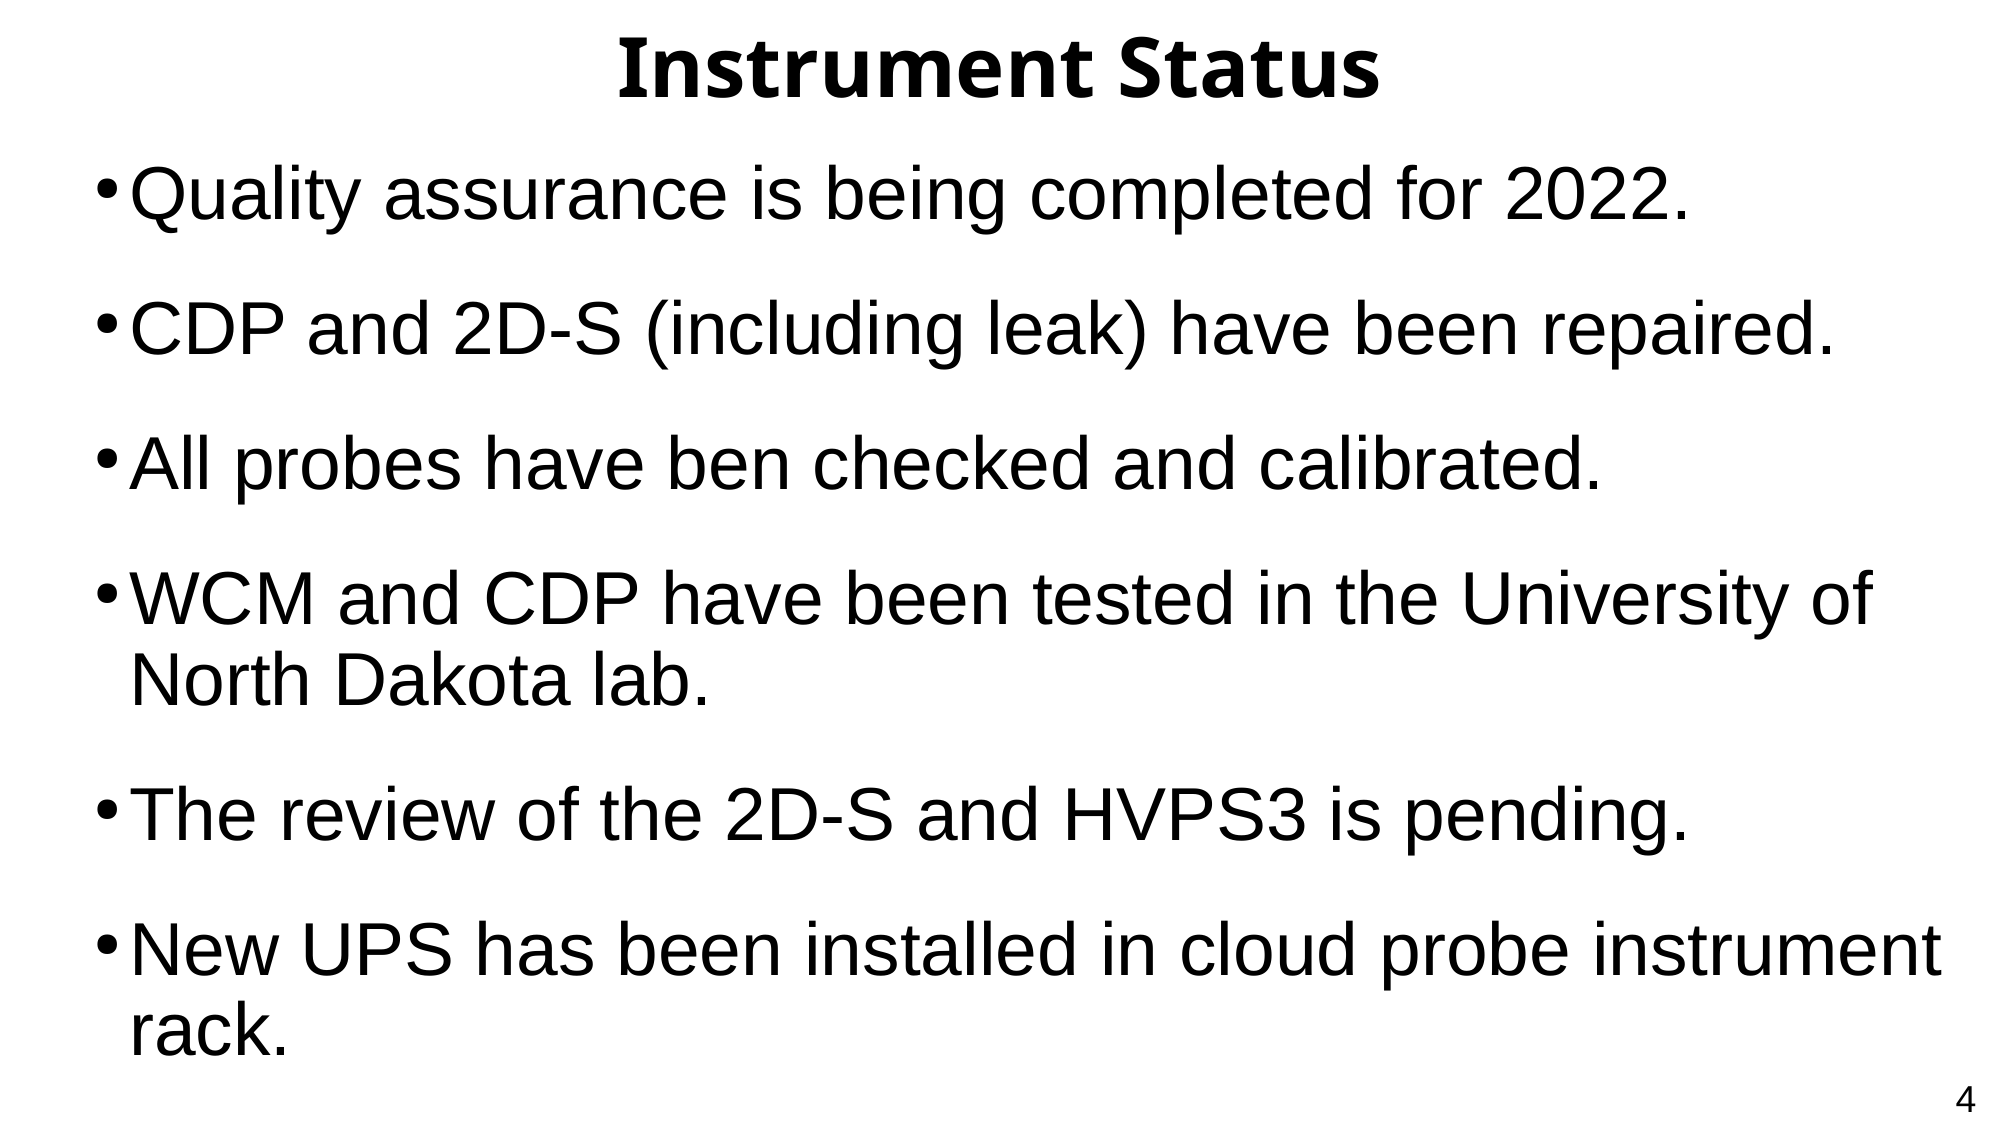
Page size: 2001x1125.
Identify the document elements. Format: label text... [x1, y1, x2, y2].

text_box Instrument Status [0, 6, 2000, 135]
text_box Quality assurance is being completed for 2022. CDP and 2D-S (including leak) have been repaired. All probes have ben checked and calibrated. WCM and CDP have been tested in the University of North Dakota lab. The review of the 2D-S and HVPS3 is pending. New UPS has been installed in cloud probe instrument rack. [78, 147, 1966, 1117]
